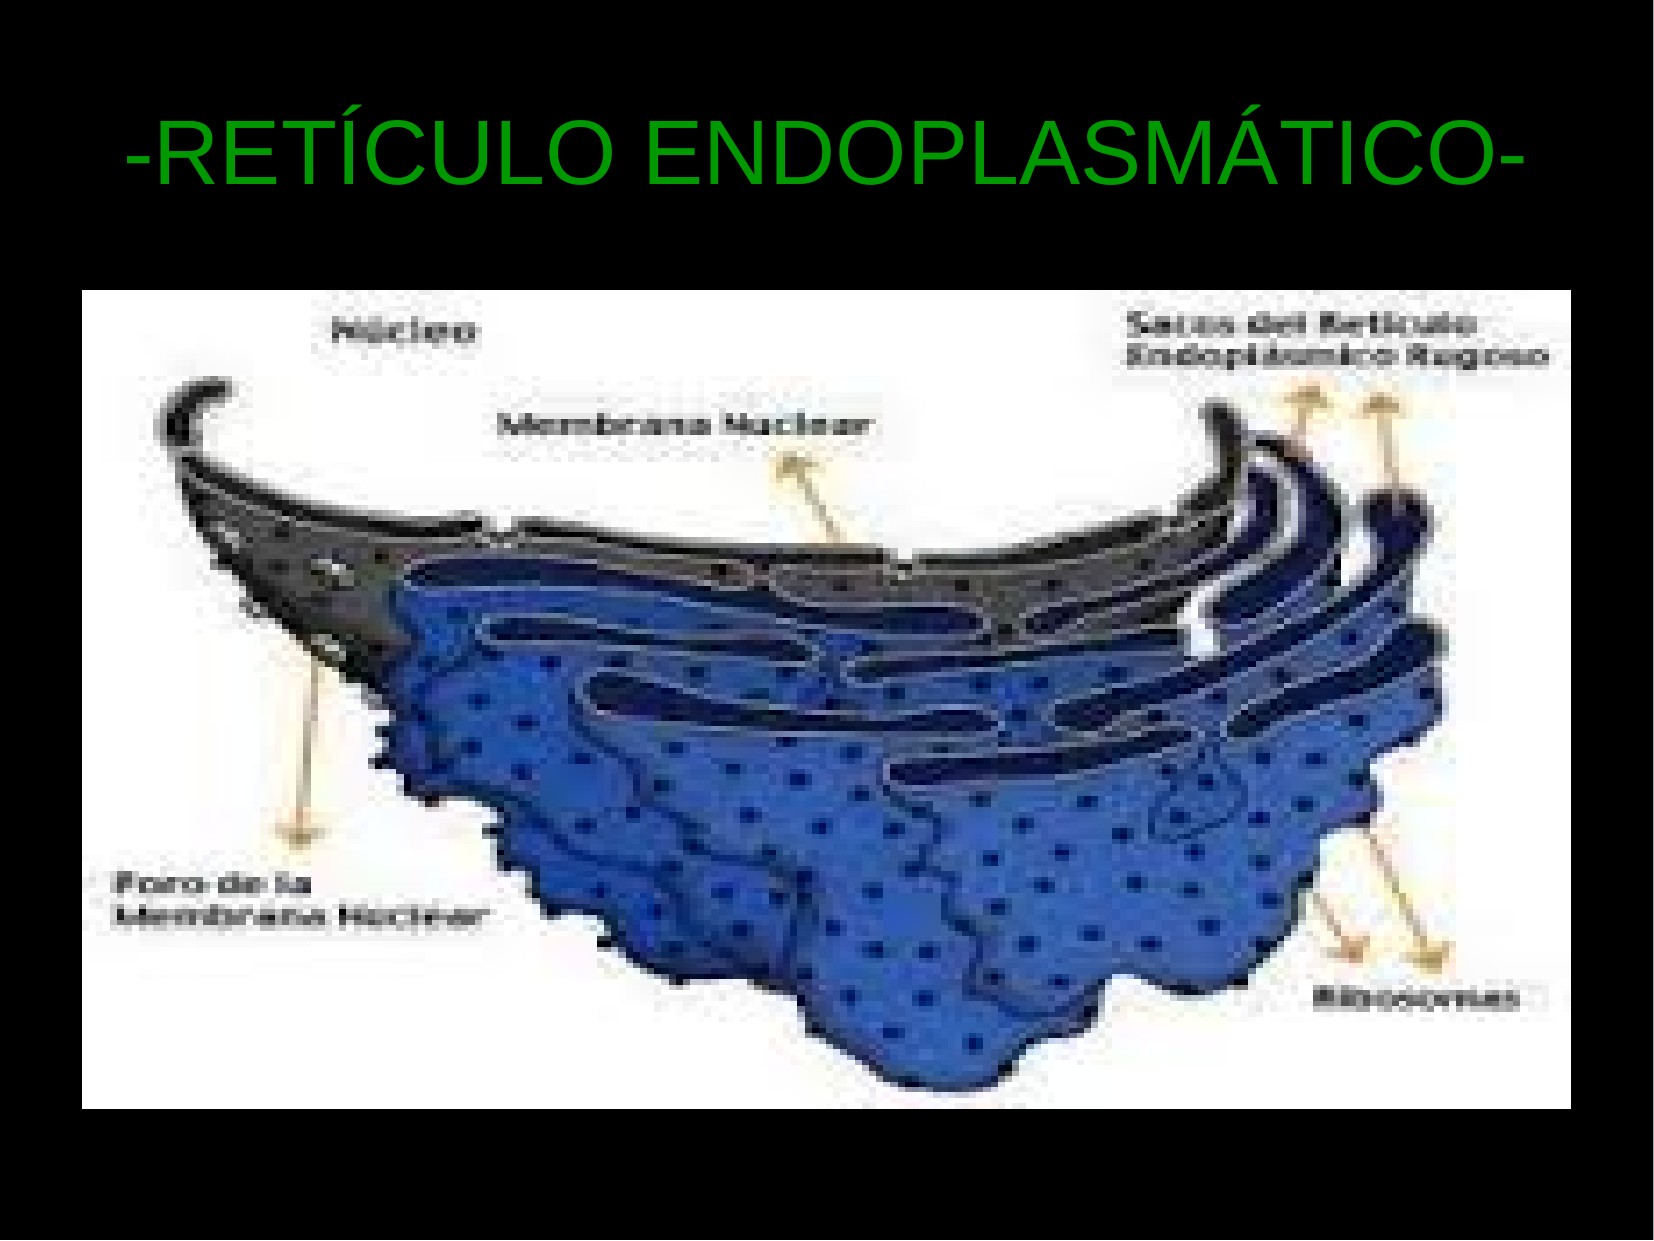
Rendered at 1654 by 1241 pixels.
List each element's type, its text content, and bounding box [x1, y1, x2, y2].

picture [82, 290, 1571, 1109]
title -RETÍCULO ENDOPLASMÁTICO- [82, 49, 1571, 257]
